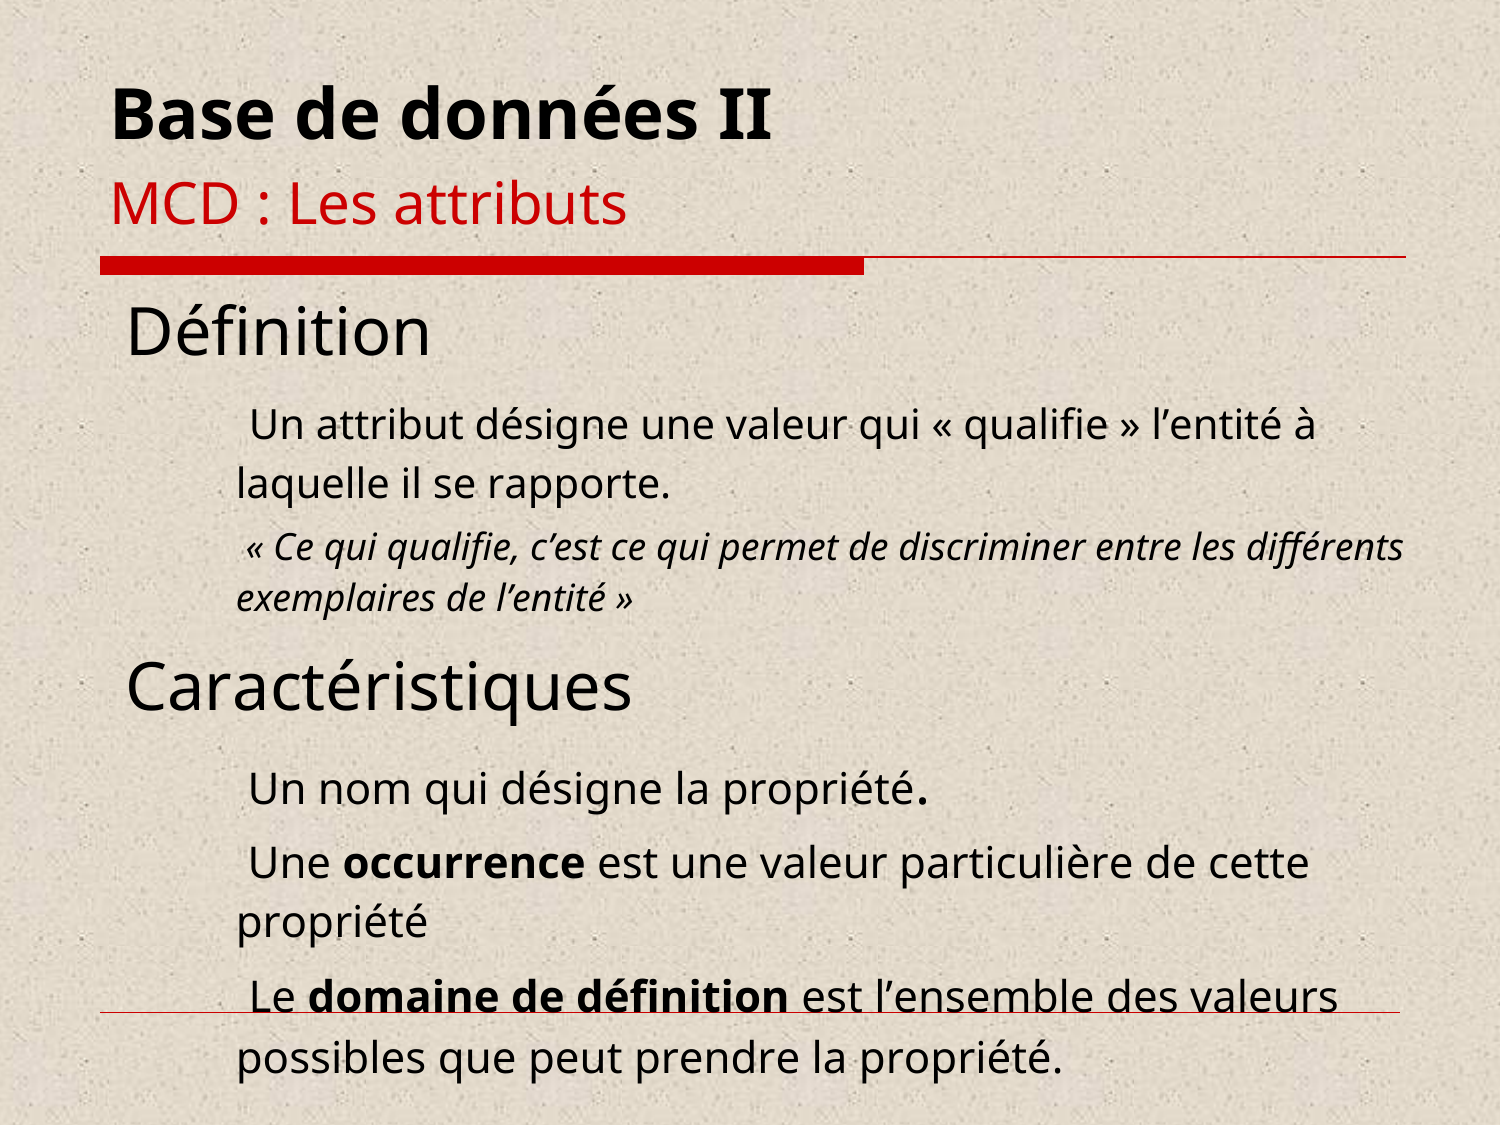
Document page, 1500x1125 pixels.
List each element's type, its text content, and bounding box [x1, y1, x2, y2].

list Définition Un attribut désigne une valeur qui « qualifie » l’entité à laquelle il se rapporte. « Ce qui qualifie, c’est ce qui permet de discriminer entre les différents exemplaires de l’entité » Caractéristiques Un nom qui désigne la propriété. Une occurrence est une valeur particulière de cette propriété Le domaine de définition est l’ensemble des valeurs possibles que peut prendre la propriété. [92, 277, 1438, 1125]
title Base de données II MCD : Les attributs [94, 49, 1407, 250]
picture [0, 0, 1500, 1125]
